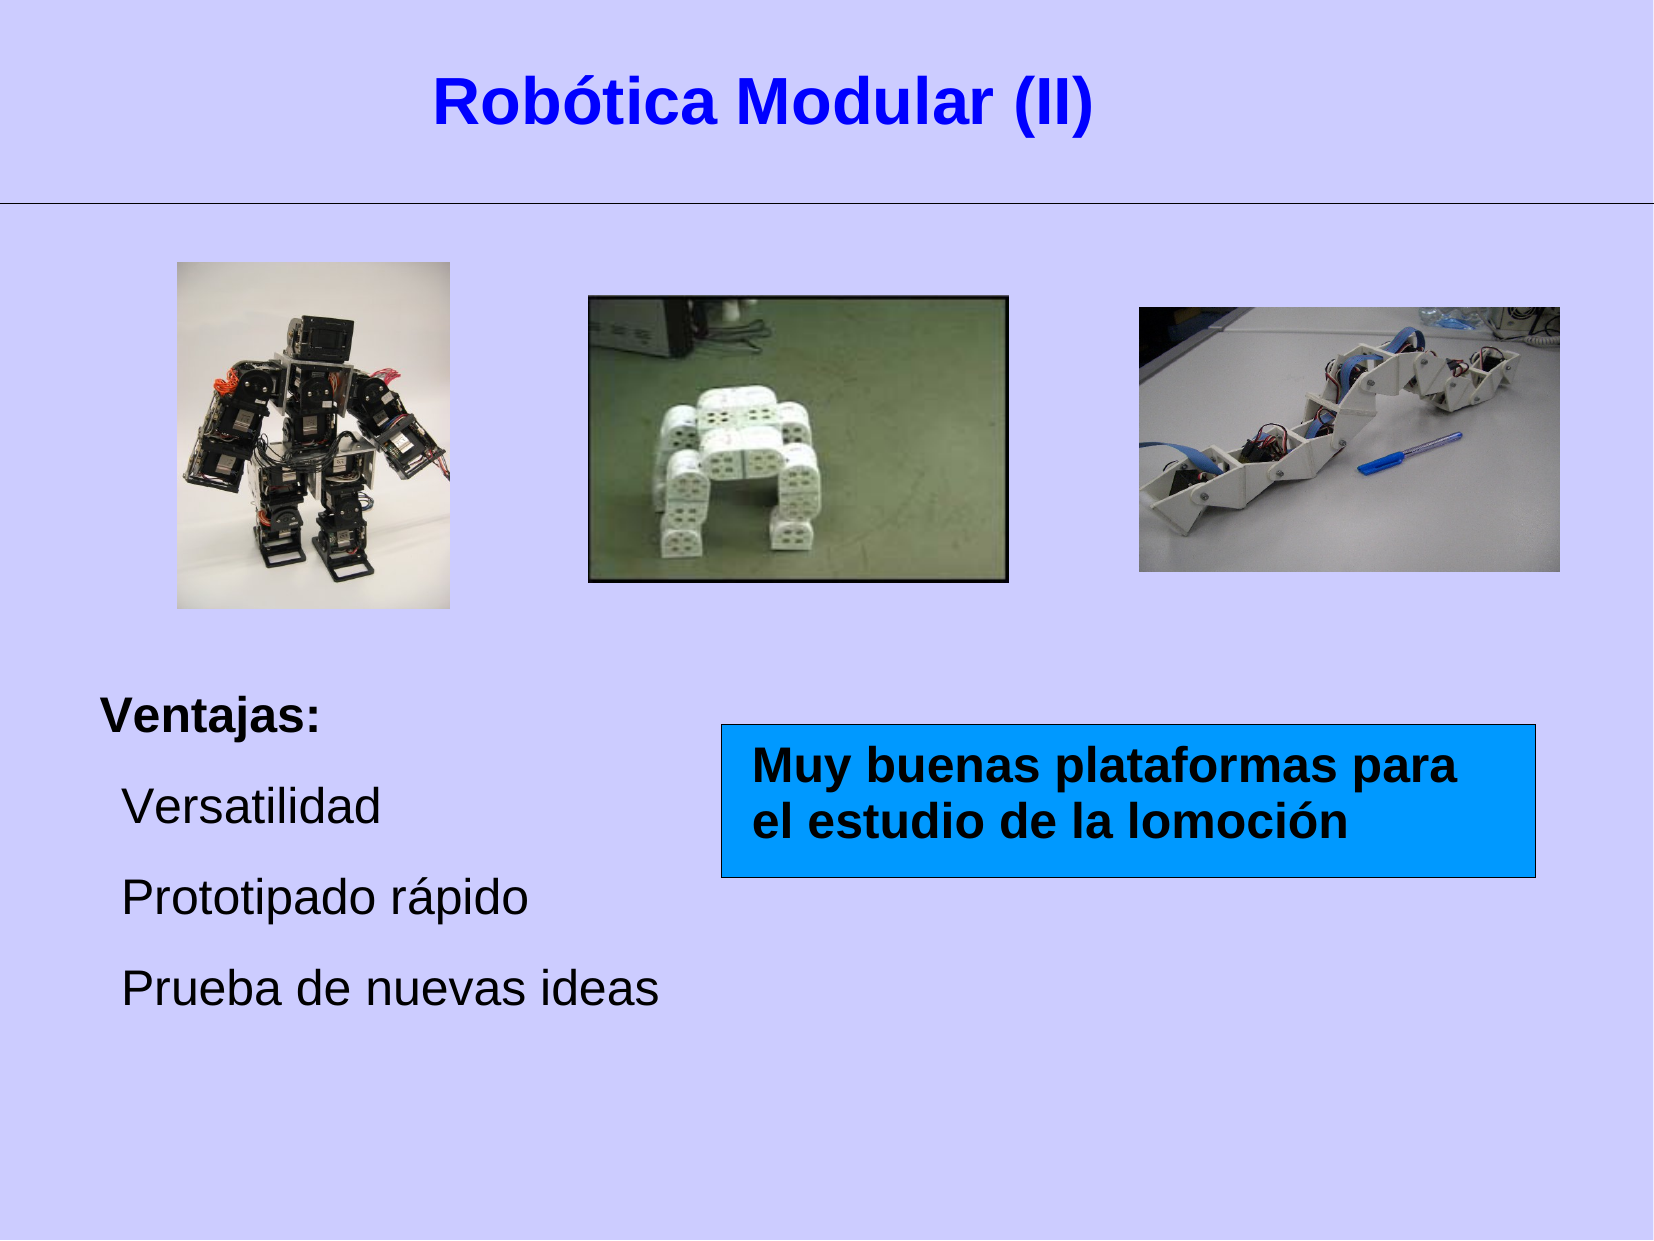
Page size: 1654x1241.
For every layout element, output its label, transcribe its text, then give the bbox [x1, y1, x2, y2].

picture [588, 295, 1009, 583]
picture [1139, 307, 1560, 572]
text_box Muy buenas plataformas para el estudio de la lomoción [751, 737, 1502, 852]
text_box Ventajas: Versatilidad Prototipado rápido Prueba de nuevas ideas [85, 686, 685, 1017]
title Robótica Modular (II) [126, 0, 1402, 191]
text_box [721, 724, 1536, 878]
picture [177, 262, 450, 609]
